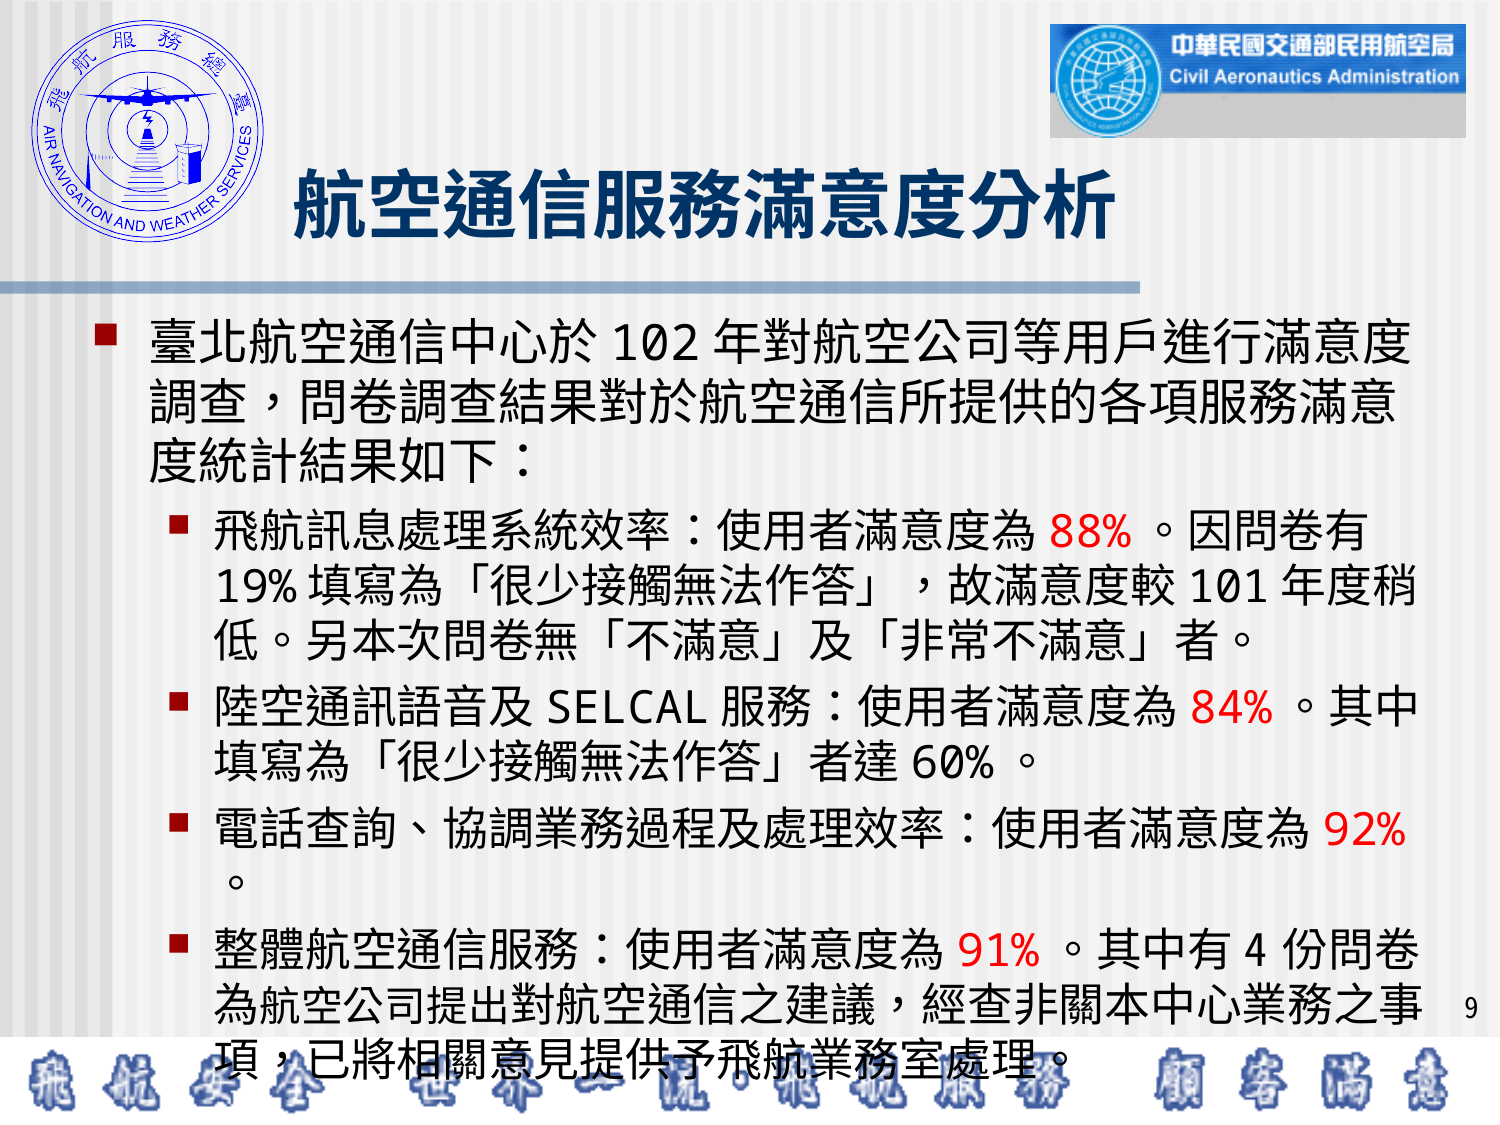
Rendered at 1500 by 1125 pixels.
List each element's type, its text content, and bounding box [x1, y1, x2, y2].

text_box <編號> [1181, 964, 1495, 1040]
list 臺北航空通信中心於102年對航空公司等用戶進行滿意度調查，問卷調查結果對於航空通信所提供的各項服務滿意度統計結果如下： 飛航訊息處理系統效率：使用者滿意度為88%。因問卷有19%填寫為「很少接觸無法作答」，故滿意度較101年度稍低。另本次問卷無「不滿意」及「非常不滿意」者。 陸空通訊語音及SELCAL服務：使用者滿意度為84%。其中填寫為「很少接觸無法作答」者達60%。 電話查詢、協調業務過程及處理效率：使用者滿意度為92%。 整體航空通信服務：使用者滿意度為91%。其中有4份問卷為航空公司提出對航空通信之建議，經查非關本中心業務之事項，已將相關意見提供予飛航業務室處理。 [76, 302, 1459, 1047]
title 航空通信服務滿意度分析 [277, 148, 1282, 255]
